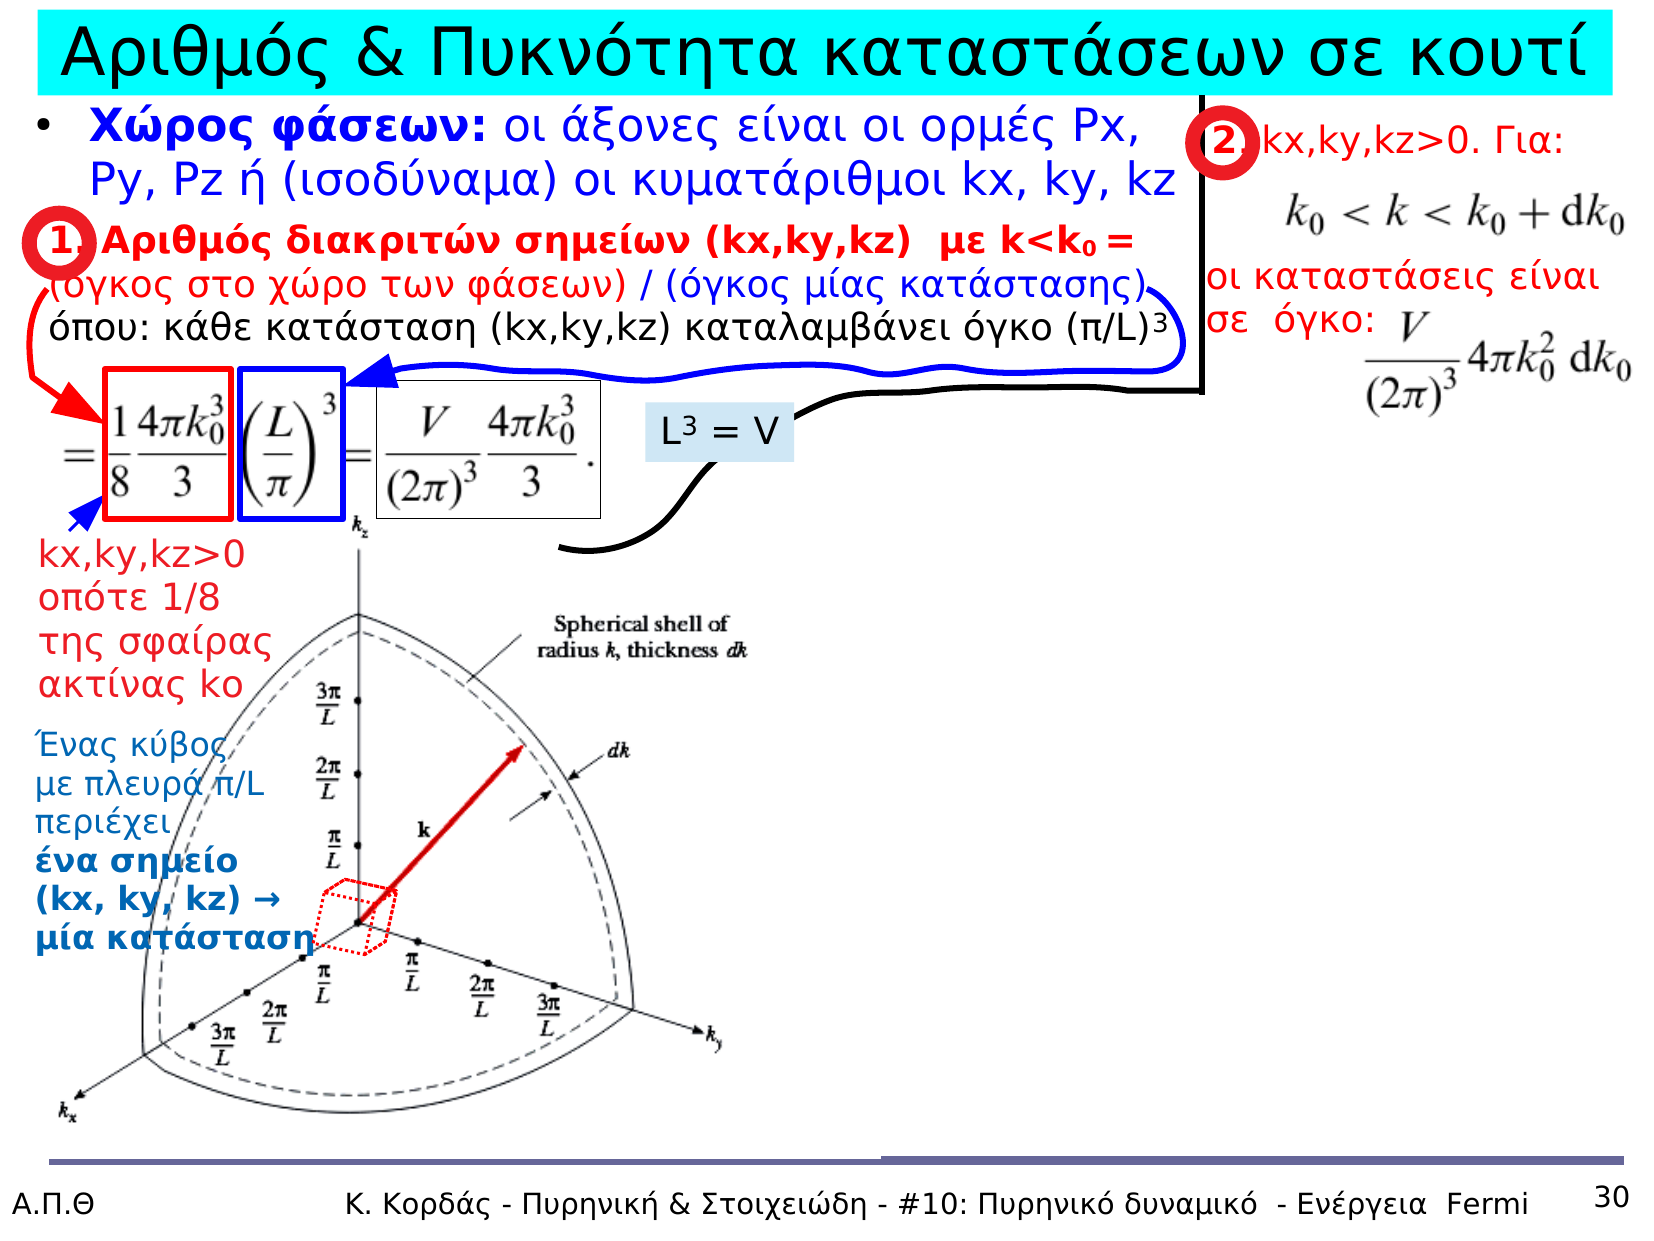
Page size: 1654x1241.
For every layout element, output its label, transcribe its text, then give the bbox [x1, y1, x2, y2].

picture [1275, 187, 1641, 246]
picture [35, 372, 102, 418]
text_box 2. kx,ky,kz>0. Για: [1244, 111, 1581, 171]
picture [346, 372, 360, 382]
text_box oι καταστάσεις είναι σε όγκο: [1190, 247, 1628, 350]
picture [0, 315, 1184, 1159]
picture [599, 372, 684, 377]
text_box kx,ky,kz>0 οπότε 1/8 της σφαίρας ακτίνας kο [22, 525, 290, 716]
picture [243, 372, 340, 516]
text_box L3 = V [645, 402, 795, 462]
text_box 1. Aριθμός διακριτών σημείων (kx,ky,kz) με k<k0 = (όγκος στο χώρο των φάσεων) / (όγκος μίας κατάστασης) όπου: κάθε κατάσταση (kx,ky,kz) καταλαμβάνει όγκο (π/L)3 [33, 211, 1184, 372]
list Χώρος φάσεων: οι άξονες είναι οι ορμές Px, Py, Pz ή (ισοδύναμα) οι κυματάριθμοι kx, ky, kz [17, 99, 1199, 310]
picture [1350, 293, 1637, 419]
text_box 2. kx,ky,kz>0. Για: [1205, 121, 1245, 165]
text_box Ένας κύβος με πλευρά π/L περιέχει ένα σημείο (kx, ky, kz) → μία κατάσταση [19, 718, 303, 1004]
picture [396, 372, 597, 380]
picture [108, 372, 228, 516]
picture [377, 381, 600, 518]
title Αριθμός & Πυκνότητα καταστάσεων σε κουτί [37, 9, 1613, 96]
